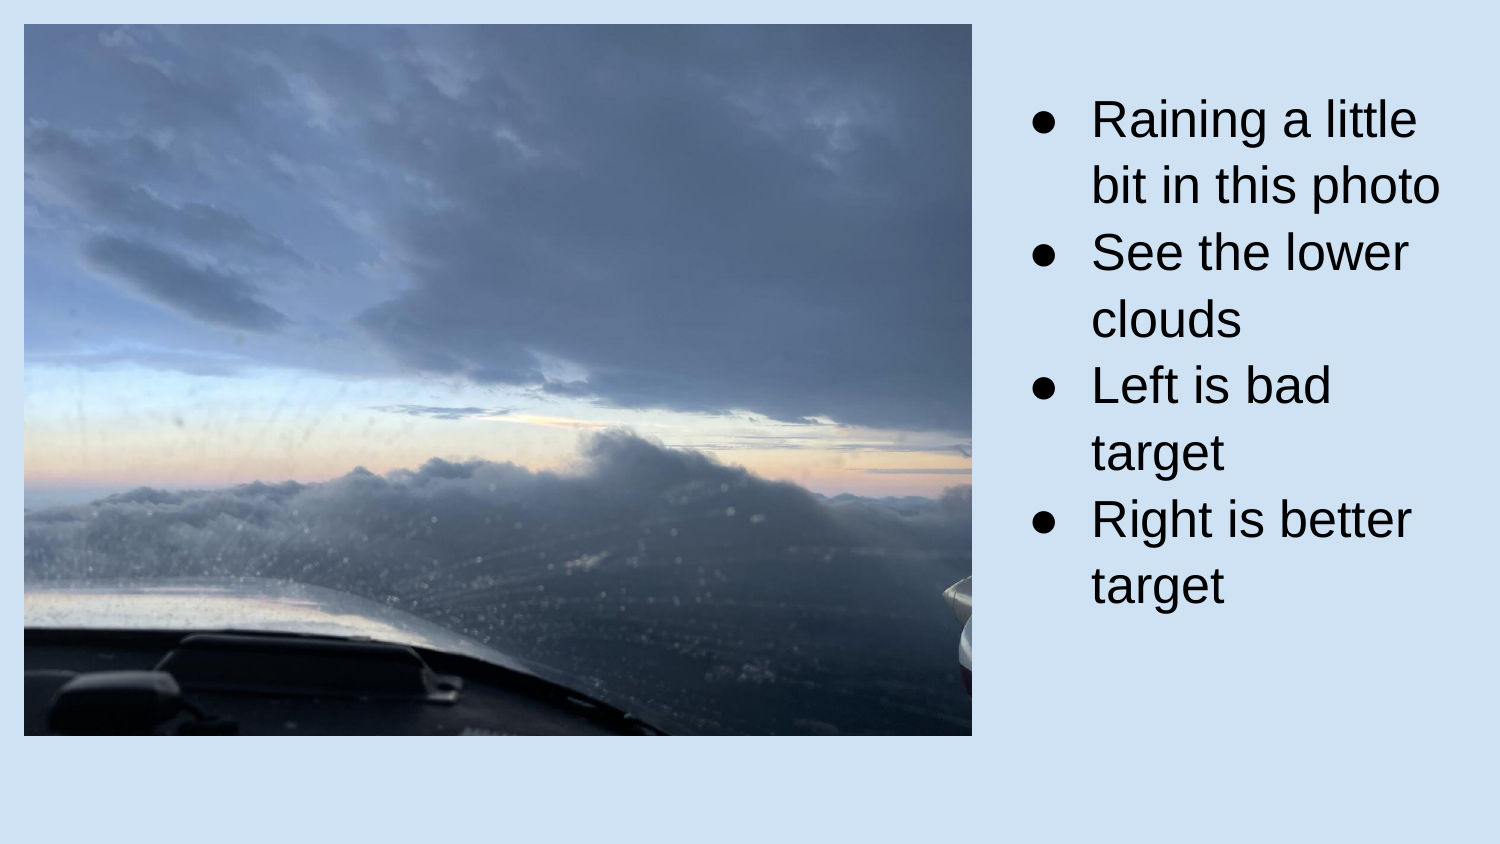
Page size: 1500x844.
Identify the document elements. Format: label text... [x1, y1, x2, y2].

picture [24, 24, 972, 736]
list Raining a little bit in this photo See the lower clouds Left is bad target Right is better target [1001, 66, 1479, 777]
